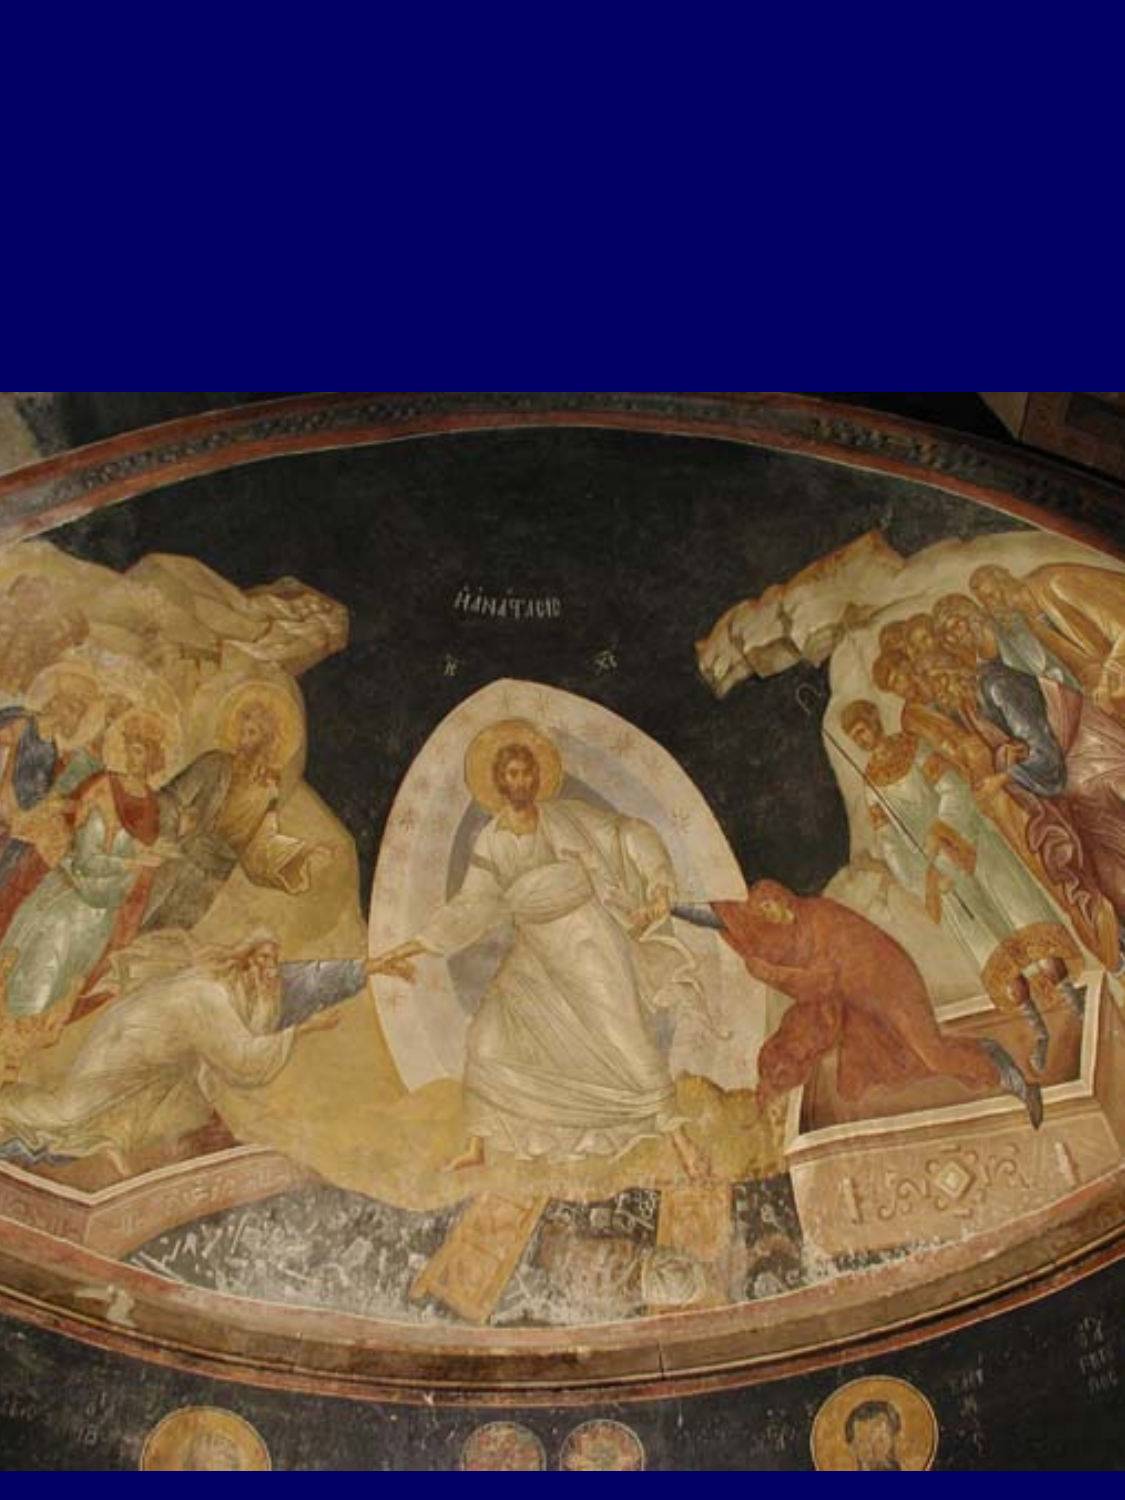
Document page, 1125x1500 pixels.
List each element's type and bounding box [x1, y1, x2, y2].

picture [0, 392, 1125, 1471]
